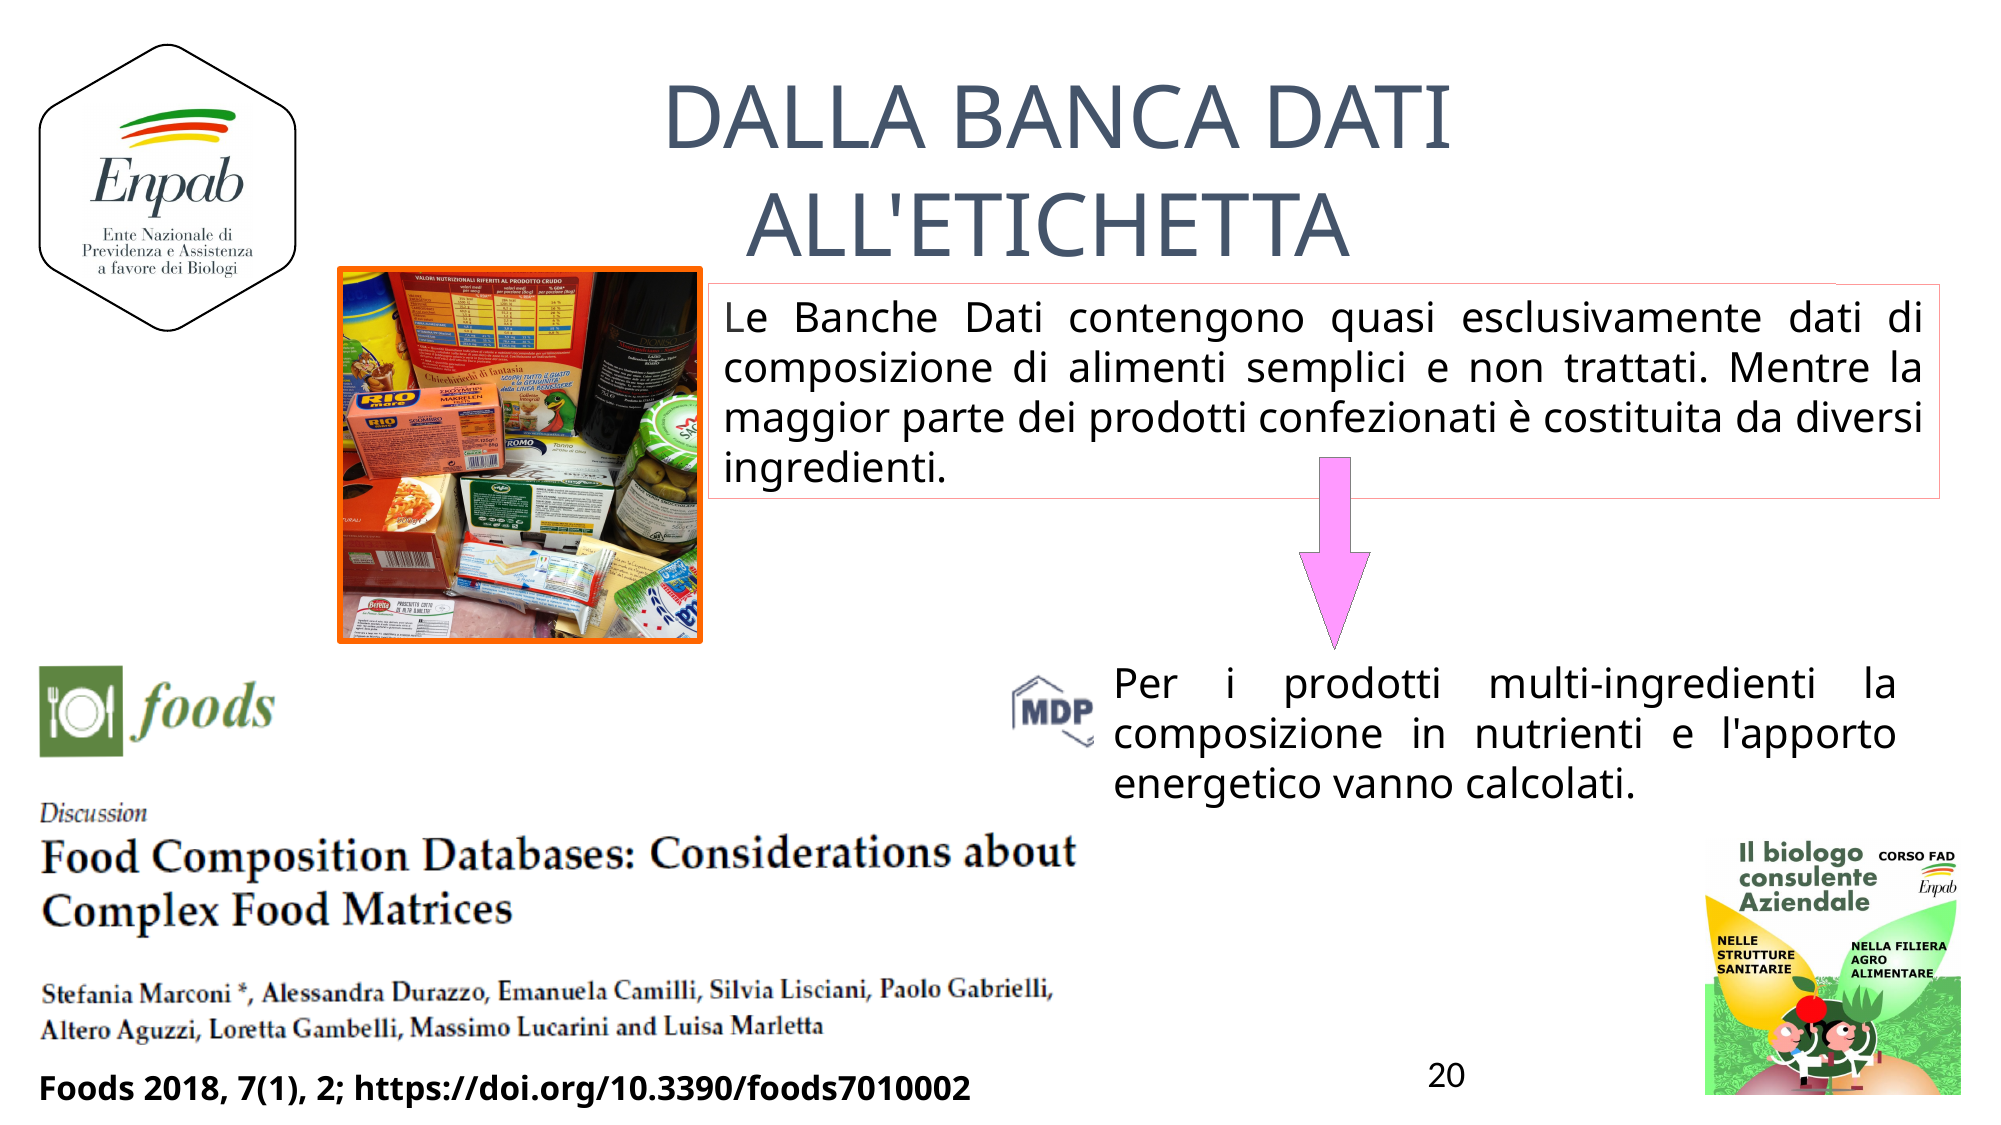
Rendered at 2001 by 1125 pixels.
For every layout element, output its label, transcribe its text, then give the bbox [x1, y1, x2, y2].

picture [23, 637, 1096, 1057]
text_box DALLA BANCA DATI ALL'ETICHETTA [420, 55, 1678, 178]
picture [82, 103, 253, 278]
text_box Per i prodotti multi-ingredienti la composizione in nutrienti e l'apporto energetico vanno calcolati. [1098, 649, 1914, 815]
picture [1705, 838, 1961, 1095]
text_box [1299, 457, 1371, 650]
text_box Foods 2018, 7(1), 2; https://doi.org/10.3390/foods7010002 [23, 1057, 1078, 1118]
text_box Le Banche Dati contengono quasi esclusivamente dati di composizione di alimenti semplici e non trattati. Mentre la maggior parte dei prodotti confezionati è costituita da diversi ingredienti. [708, 283, 1940, 499]
picture [342, 271, 697, 638]
text_box [39, 44, 296, 331]
